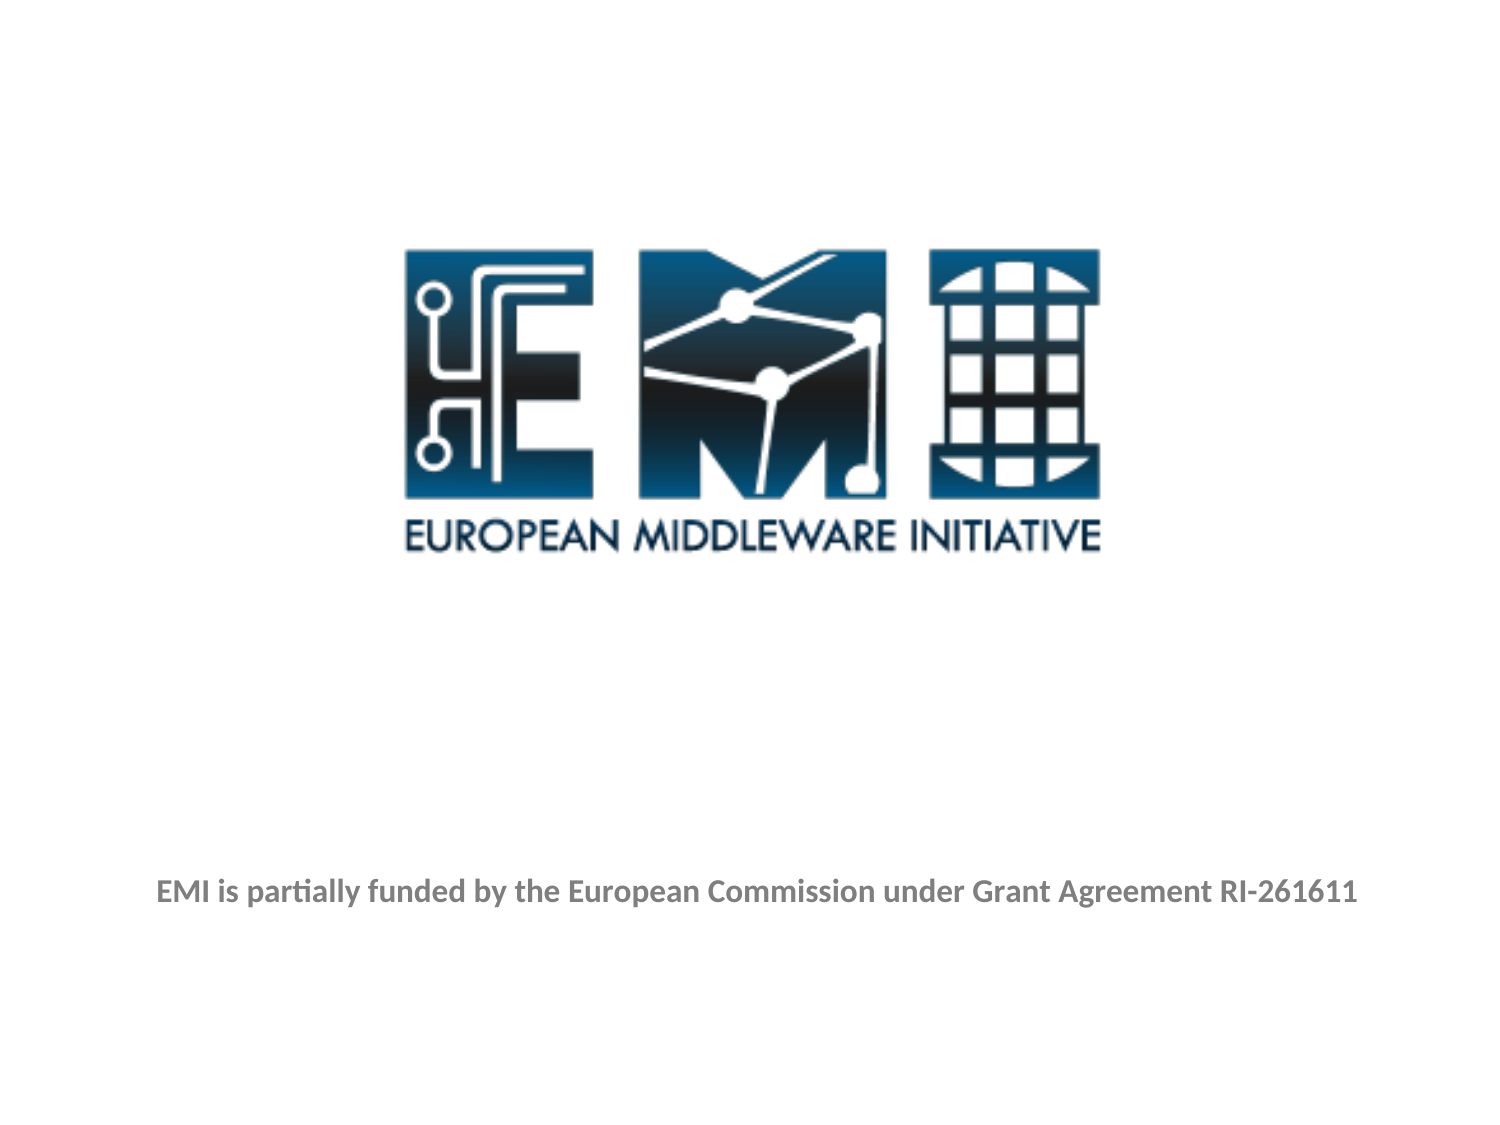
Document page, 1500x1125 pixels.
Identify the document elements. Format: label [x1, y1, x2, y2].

picture [250, 199, 1251, 620]
